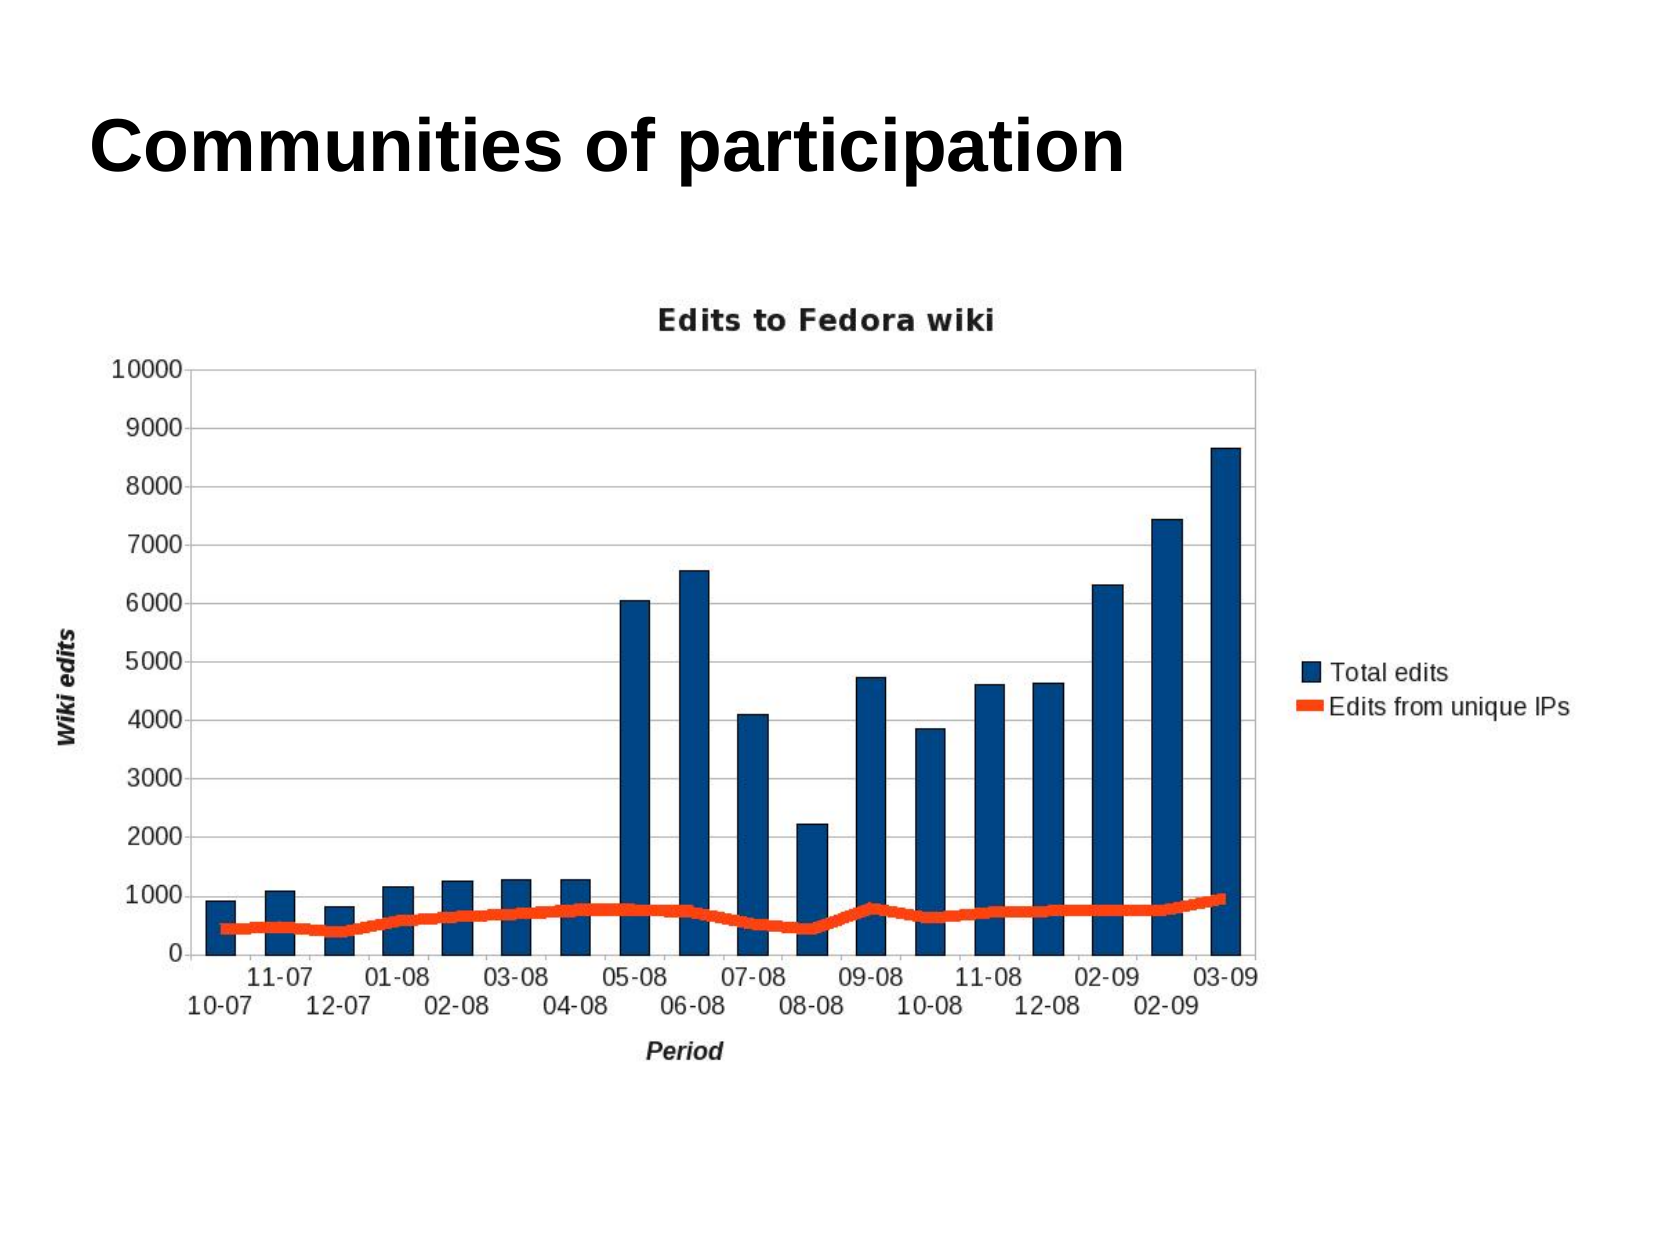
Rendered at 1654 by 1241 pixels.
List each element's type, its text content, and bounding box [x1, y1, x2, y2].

text_box Communities of participation [75, 96, 1341, 196]
picture [29, 287, 1625, 1100]
